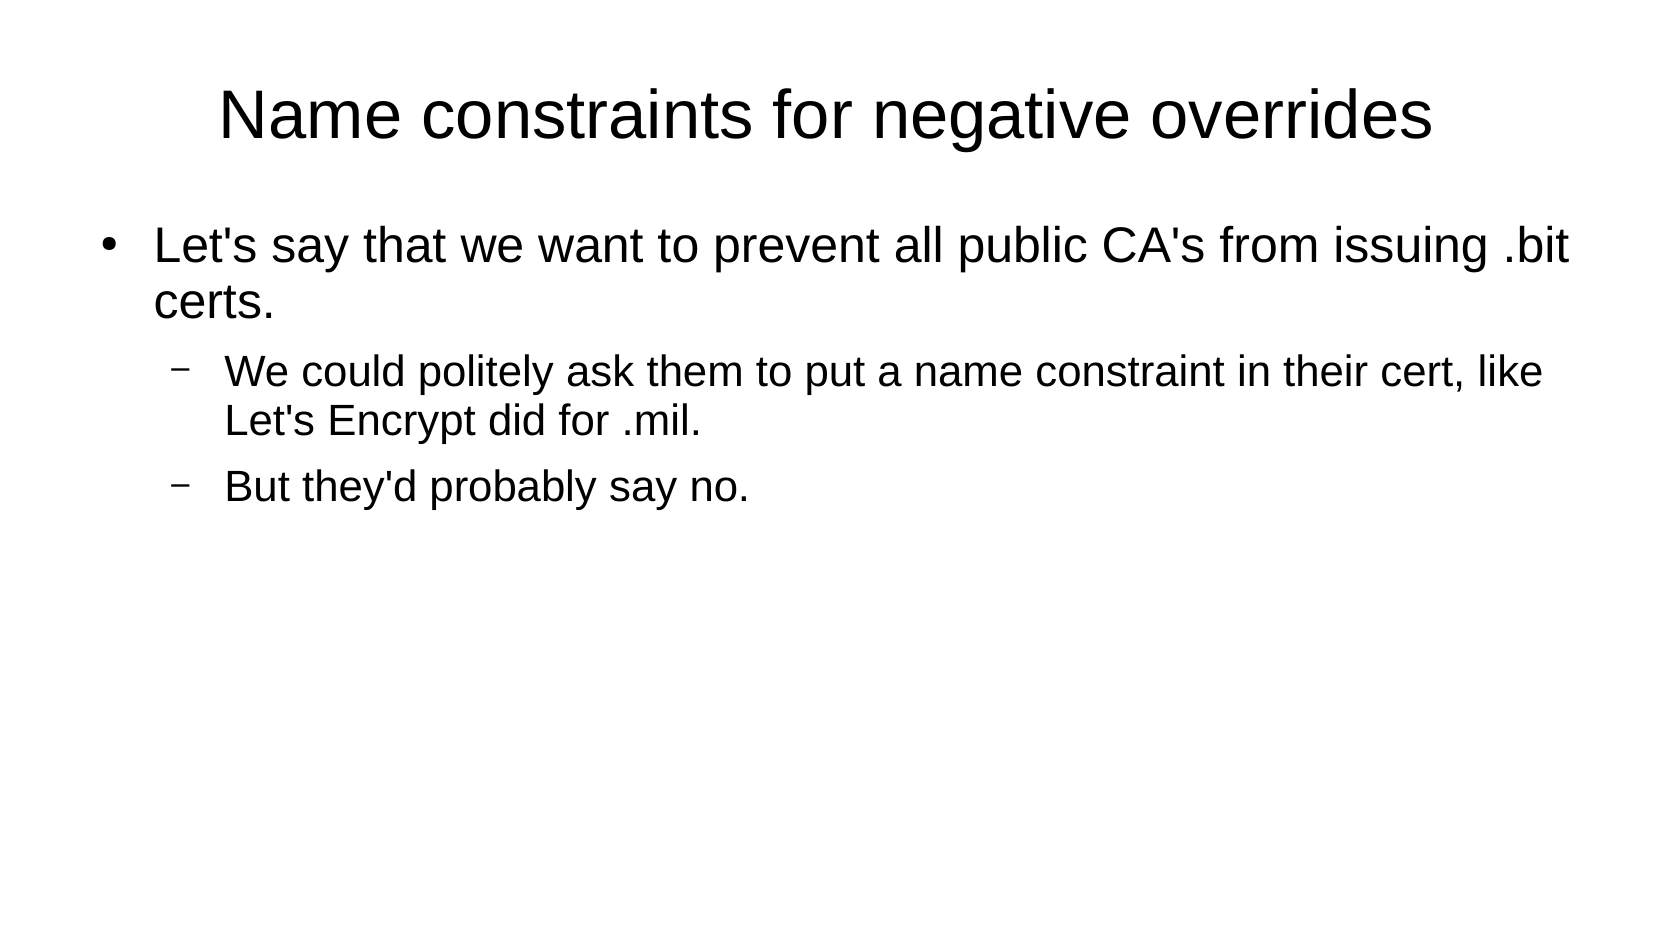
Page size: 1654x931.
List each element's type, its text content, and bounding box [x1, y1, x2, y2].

title Name constraints for negative overrides [82, 37, 1571, 193]
list Let's say that we want to prevent all public CA's from issuing .bit certs. We could politely ask them to put a name constraint in their cert, like Let's Encrypt did for .mil. But they'd probably say no. [82, 217, 1571, 757]
